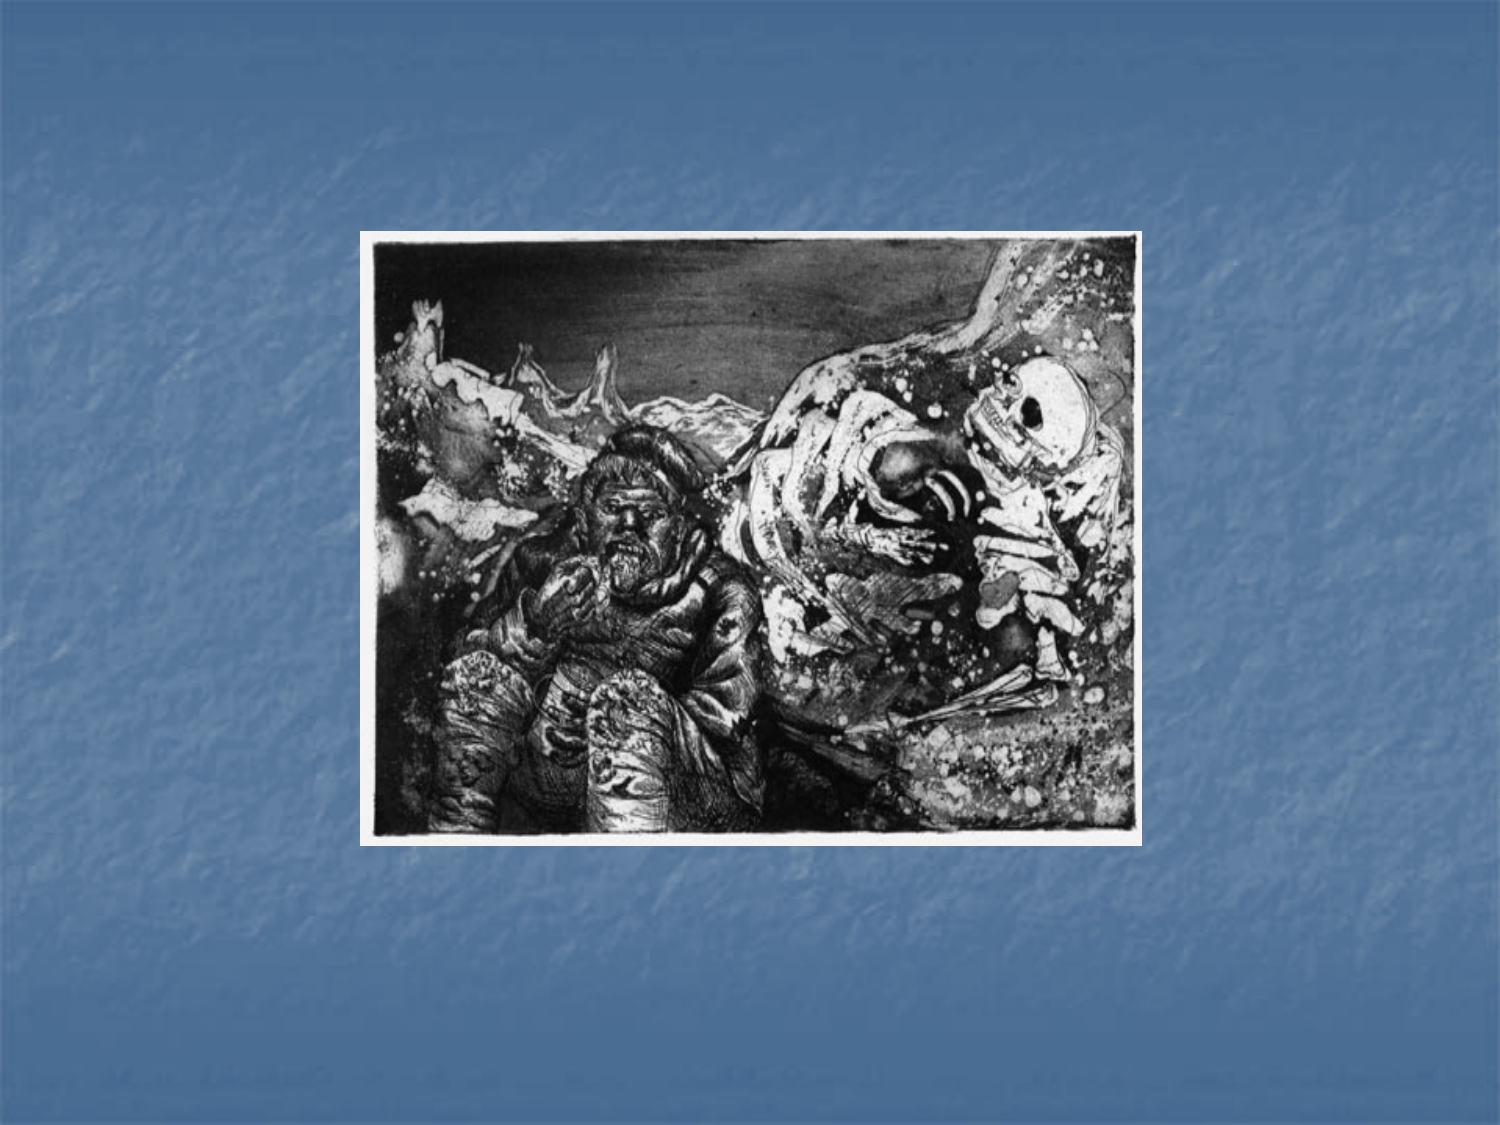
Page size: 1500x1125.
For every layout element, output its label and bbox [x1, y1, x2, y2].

picture [360, 231, 1142, 846]
